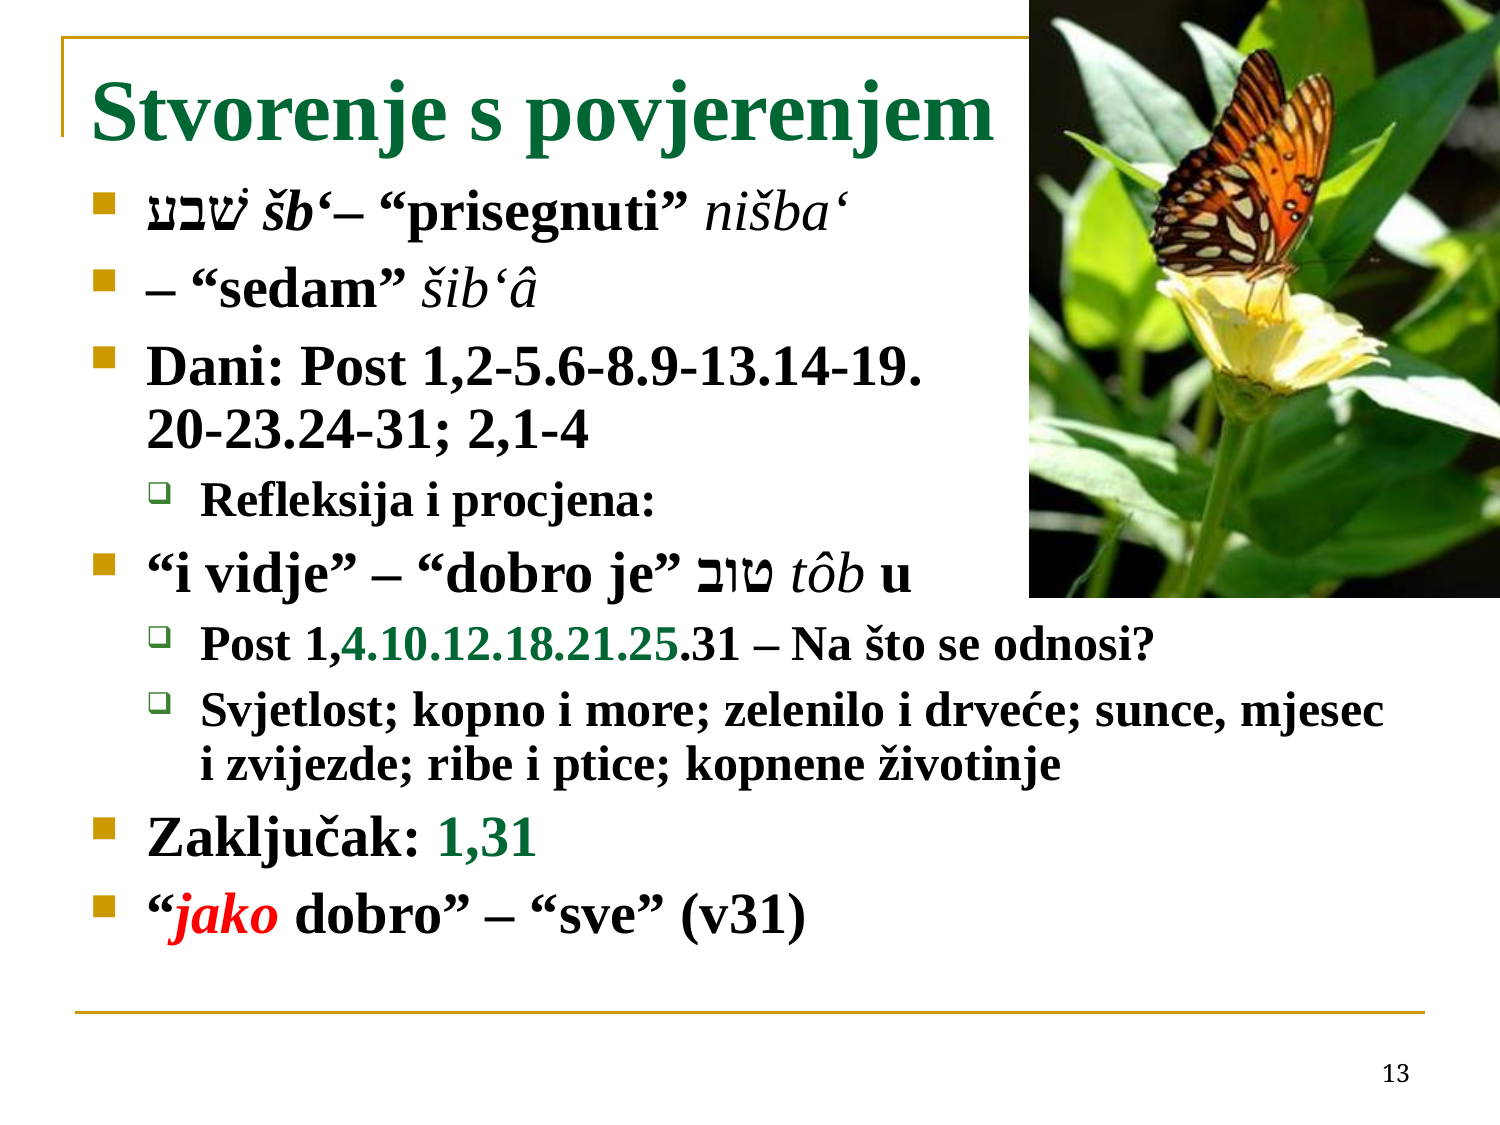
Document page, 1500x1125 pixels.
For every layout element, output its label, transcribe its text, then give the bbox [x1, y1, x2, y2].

title Stvorenje s povjerenjem [75, 45, 1029, 172]
text_box <number> [1074, 1024, 1426, 1100]
picture [1029, 0, 1500, 598]
list שׁבע šb‘– “prisegnuti” nišba‘ – “sedam” šib‘â Dani: Post 1,2-5.6-8.9-13.14-19. 20-23.24-31; 2,1-4 Refleksija i procjena: “i vidje” – “dobro je” טוב tôb u Post 1,4.10.12.18.21.25.31 – Na što se odnosi? Svjetlost; kopno i more; zelenilo i drveće; sunce, mjesec i zvijezde; ribe i ptice; kopnene životinje Zaključak: 1,31 “jako dobro” – “sve” (v31) [75, 172, 1426, 1006]
